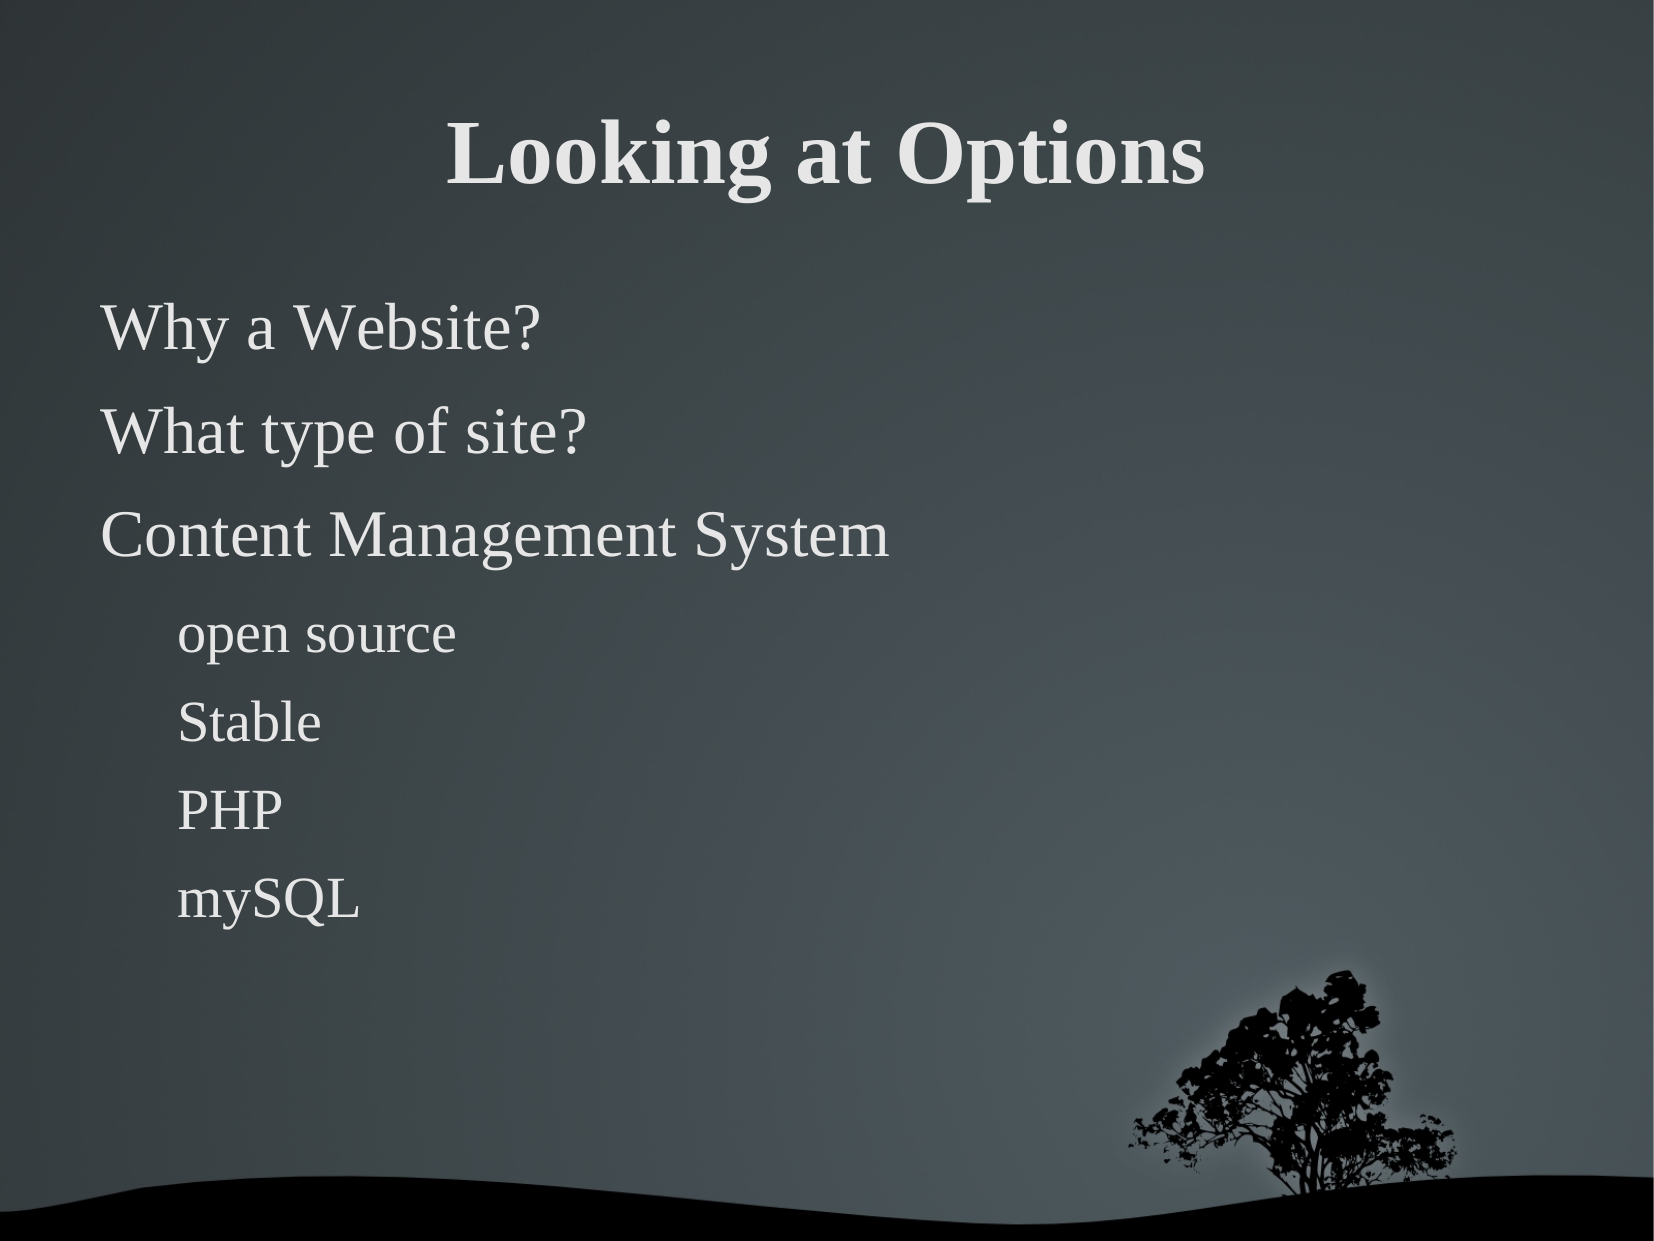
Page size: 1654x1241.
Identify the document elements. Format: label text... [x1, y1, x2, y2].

list Why a Website? What type of site? Content Management System open source Stable PHP mySQL [82, 290, 1571, 1094]
picture [0, 0, 1654, 1241]
title Looking at Options [82, 56, 1571, 250]
